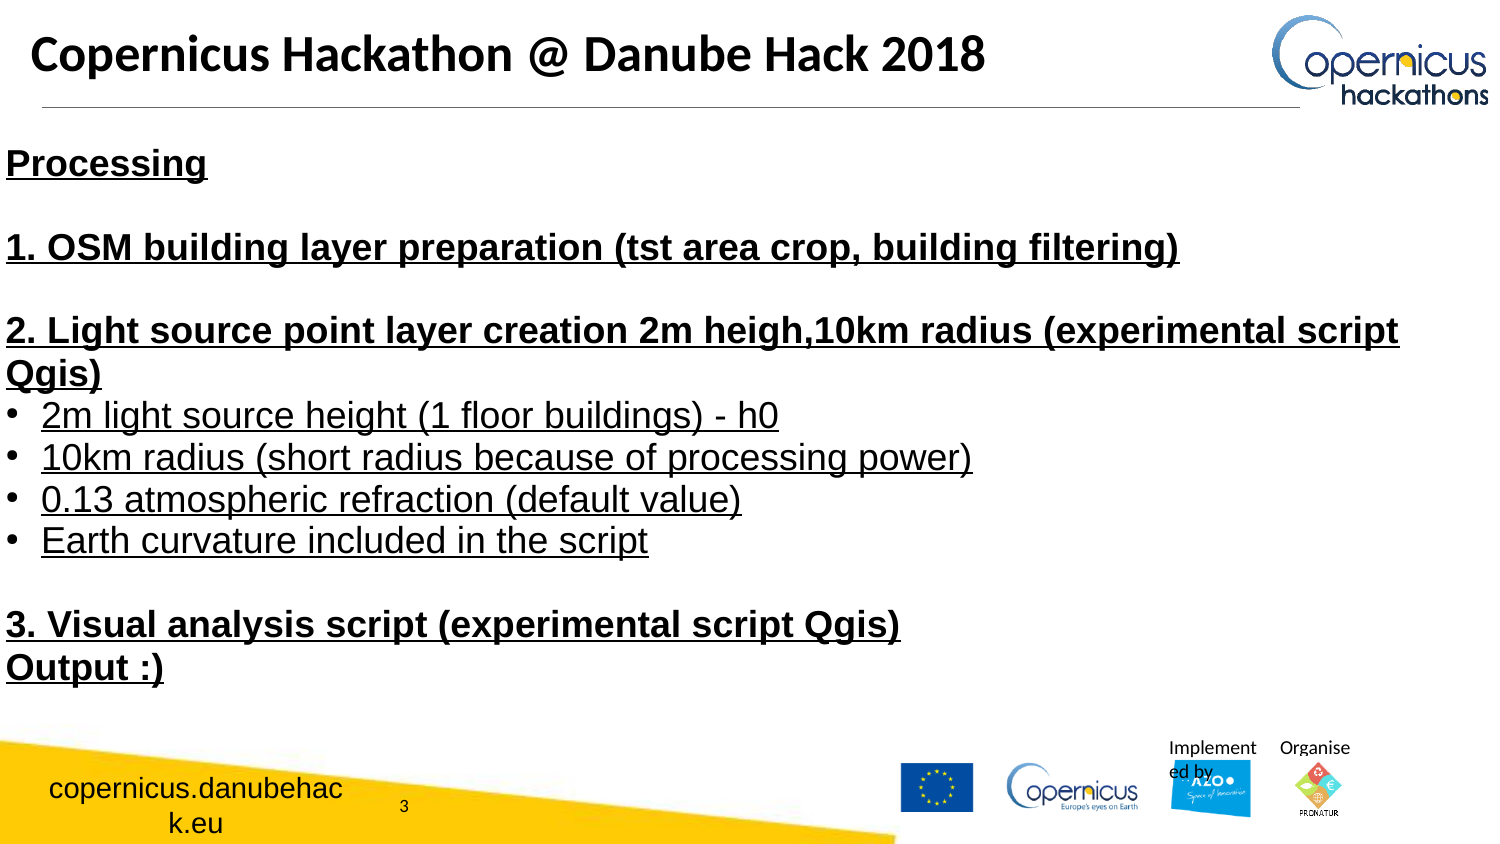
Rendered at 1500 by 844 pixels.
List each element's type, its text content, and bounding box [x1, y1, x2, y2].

picture [1280, 756, 1356, 821]
slide_number <number> [384, 782, 722, 827]
title Copernicus Hackathon @ Danube Hack 2018 [15, 23, 1288, 86]
picture [1272, 15, 1489, 105]
picture [0, 748, 1252, 844]
text_box Processing 1. OSM building layer preparation (tst area crop, building filtering) 2. Light source point layer creation 2m heigh,10km radius (experimental script Qgis) 2m light source height (1 floor buildings) - h0 10km radius (short radius because of processing power) 0.13 atmospheric refraction (default value) Earth curvature included in the script 3. Visual analysis script (experimental script Qgis) Output :) [0, 134, 1500, 748]
footer copernicus.danubehack.eu [28, 782, 365, 827]
